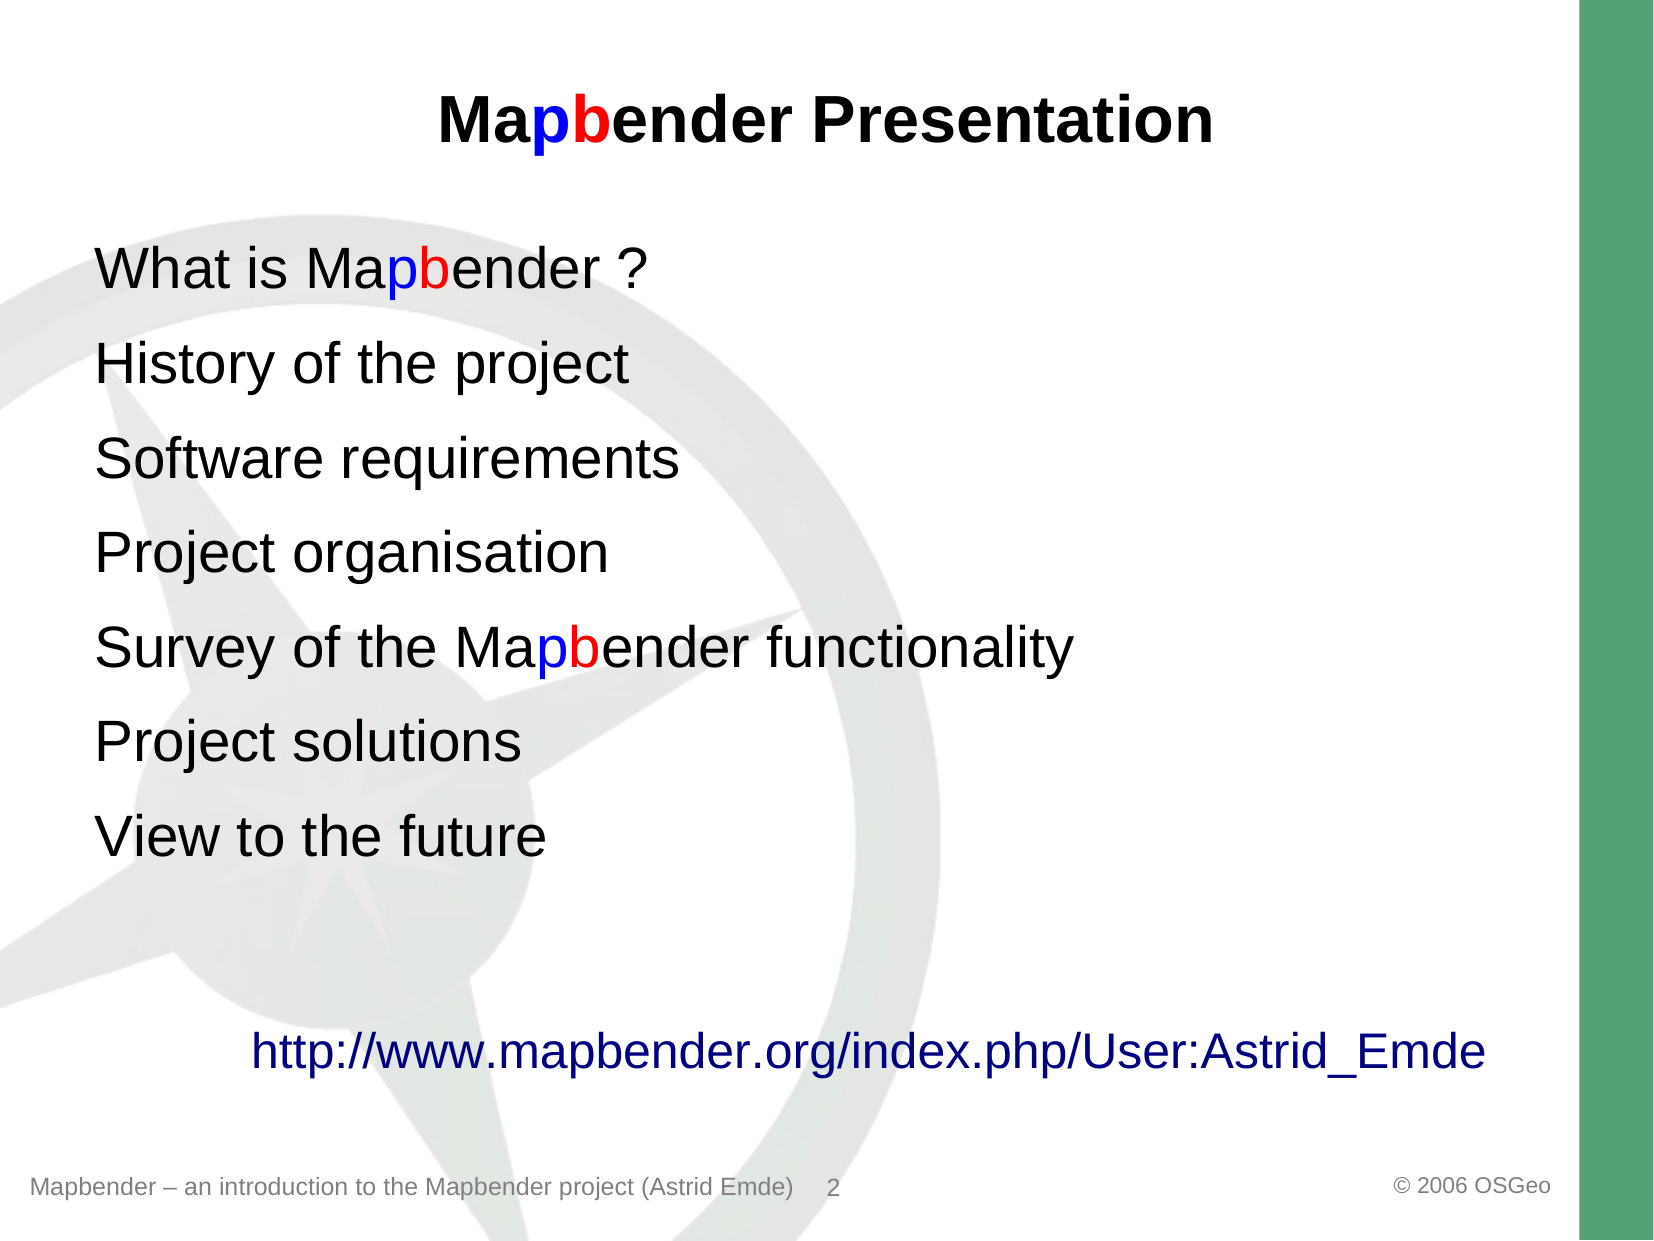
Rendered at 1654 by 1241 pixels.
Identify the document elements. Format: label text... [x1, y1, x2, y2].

list What is Mapbender ? History of the project Software requirements Project organisation Survey of the Mapbender functionality Project solutions View to the future [76, 236, 1565, 1055]
picture [0, 192, 1020, 1241]
title Mapbender Presentation [82, 31, 1571, 207]
text_box http://www.mapbender.org/index.php/User:Astrid_Emde [236, 1015, 1506, 1091]
